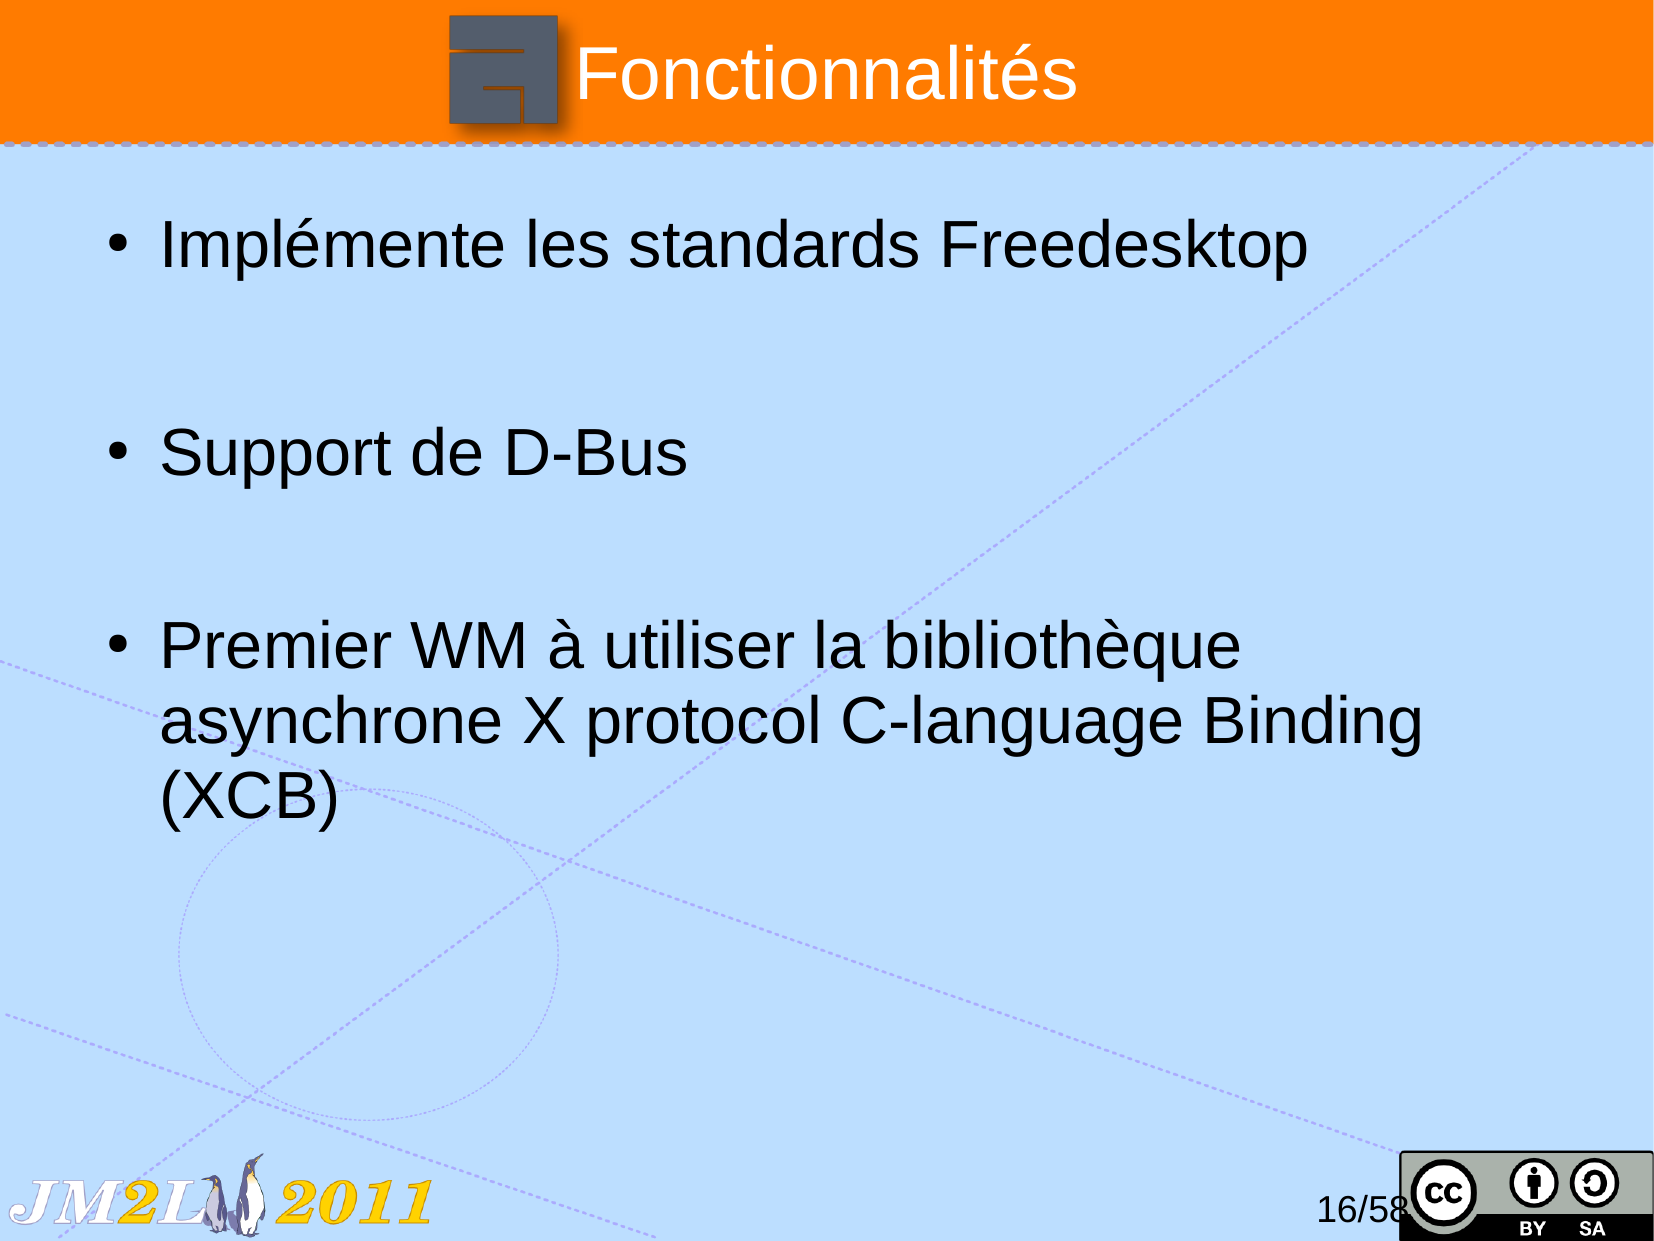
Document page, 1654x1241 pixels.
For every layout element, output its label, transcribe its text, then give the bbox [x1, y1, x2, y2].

picture [0, 0, 1654, 1241]
list Implémente les standards Freedesktop Support de D-Bus Premier WM à utiliser la bibliothèque asynchrone X protocol C-language Binding (XCB) [88, 206, 1577, 1026]
picture [435, 1, 583, 144]
title Fonctionnalités [29, 0, 1625, 148]
